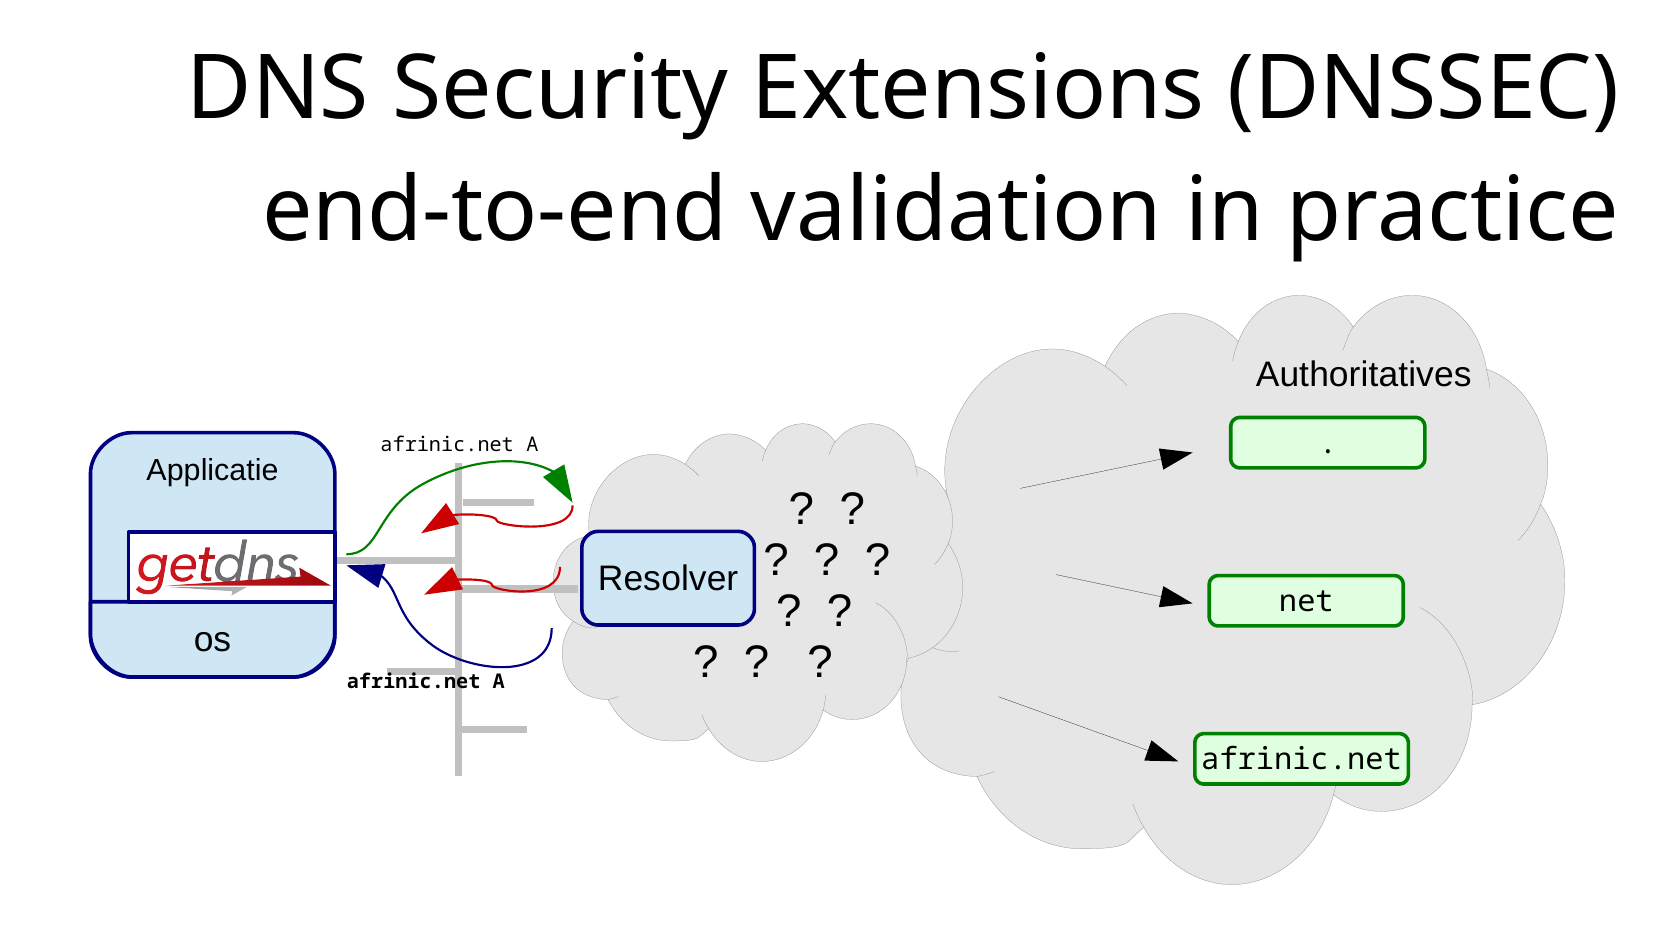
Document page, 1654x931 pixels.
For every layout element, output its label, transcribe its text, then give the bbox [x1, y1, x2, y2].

title DNS Security Extensions (DNSSEC) end-to-end validation in practice [1, 23, 1620, 221]
picture [88, 295, 1565, 885]
